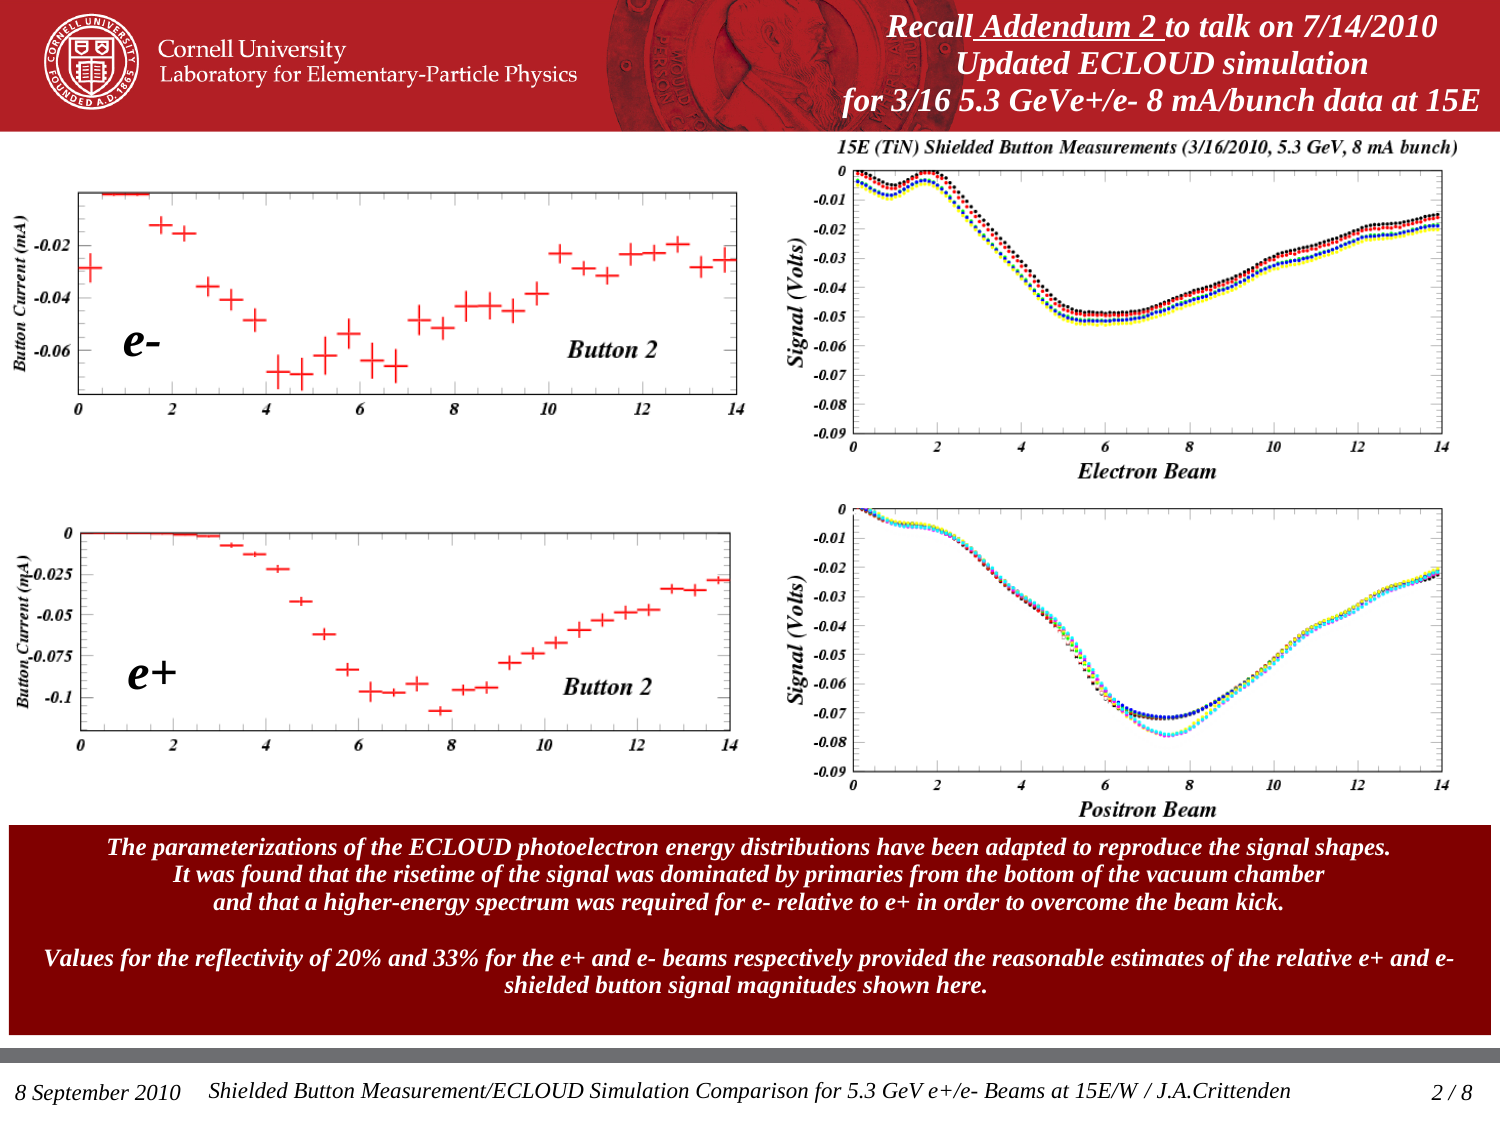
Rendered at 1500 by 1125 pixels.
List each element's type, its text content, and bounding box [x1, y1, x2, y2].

text_box e+ [112, 637, 192, 708]
text_box The parameterizations of the ECLOUD photoelectron energy distributions have been adapted to reproduce the signal shapes. It was found that the risetime of the signal was dominated by primaries from the bottom of the vacuum chamber and that a higher-energy spectrum was required for e- relative to e+ in order to overcome the beam kick. Values for the reflectivity of 20% and 33% for the e+ and e- beams respectively provided the reasonable estimates of the relative e+ and e- shielded button signal magnitudes shown here. [8, 825, 1491, 1036]
picture [0, 0, 825, 132]
picture [775, 134, 1463, 826]
text_box e- [108, 304, 176, 376]
text_box Recall Addendum 2 to talk on 7/14/2010 Updated ECLOUD simulation for 3/16 5.3 GeVe+/e- 8 mA/bunch data at 15E [825, 0, 1500, 151]
picture [0, 524, 751, 761]
picture [0, 187, 751, 424]
